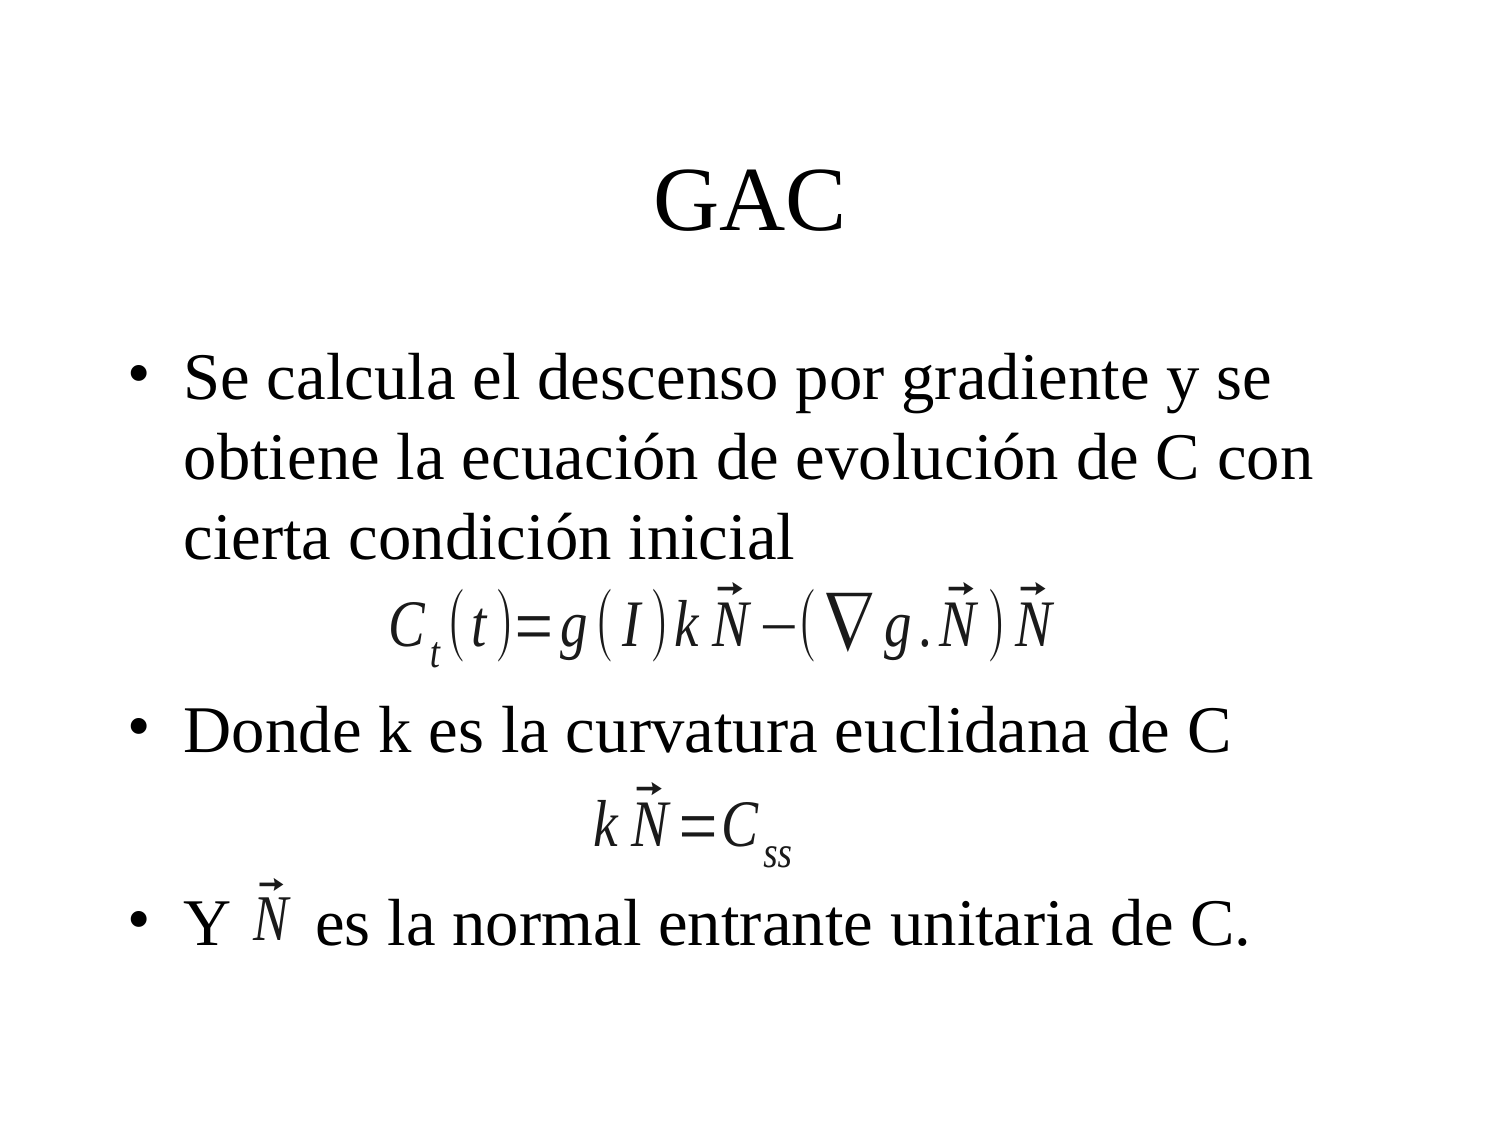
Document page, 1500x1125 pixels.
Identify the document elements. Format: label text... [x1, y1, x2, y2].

text_box GAC [112, 99, 1388, 288]
text_box Se calcula el descenso por gradiente y se obtiene la ecuación de evolución de C con cierta condición inicial Donde k es la curvatura euclidana de C Y es la normal entrante unitaria de C. [112, 324, 1388, 1001]
chart [579, 779, 813, 876]
chart [375, 579, 1075, 676]
chart [237, 875, 312, 955]
